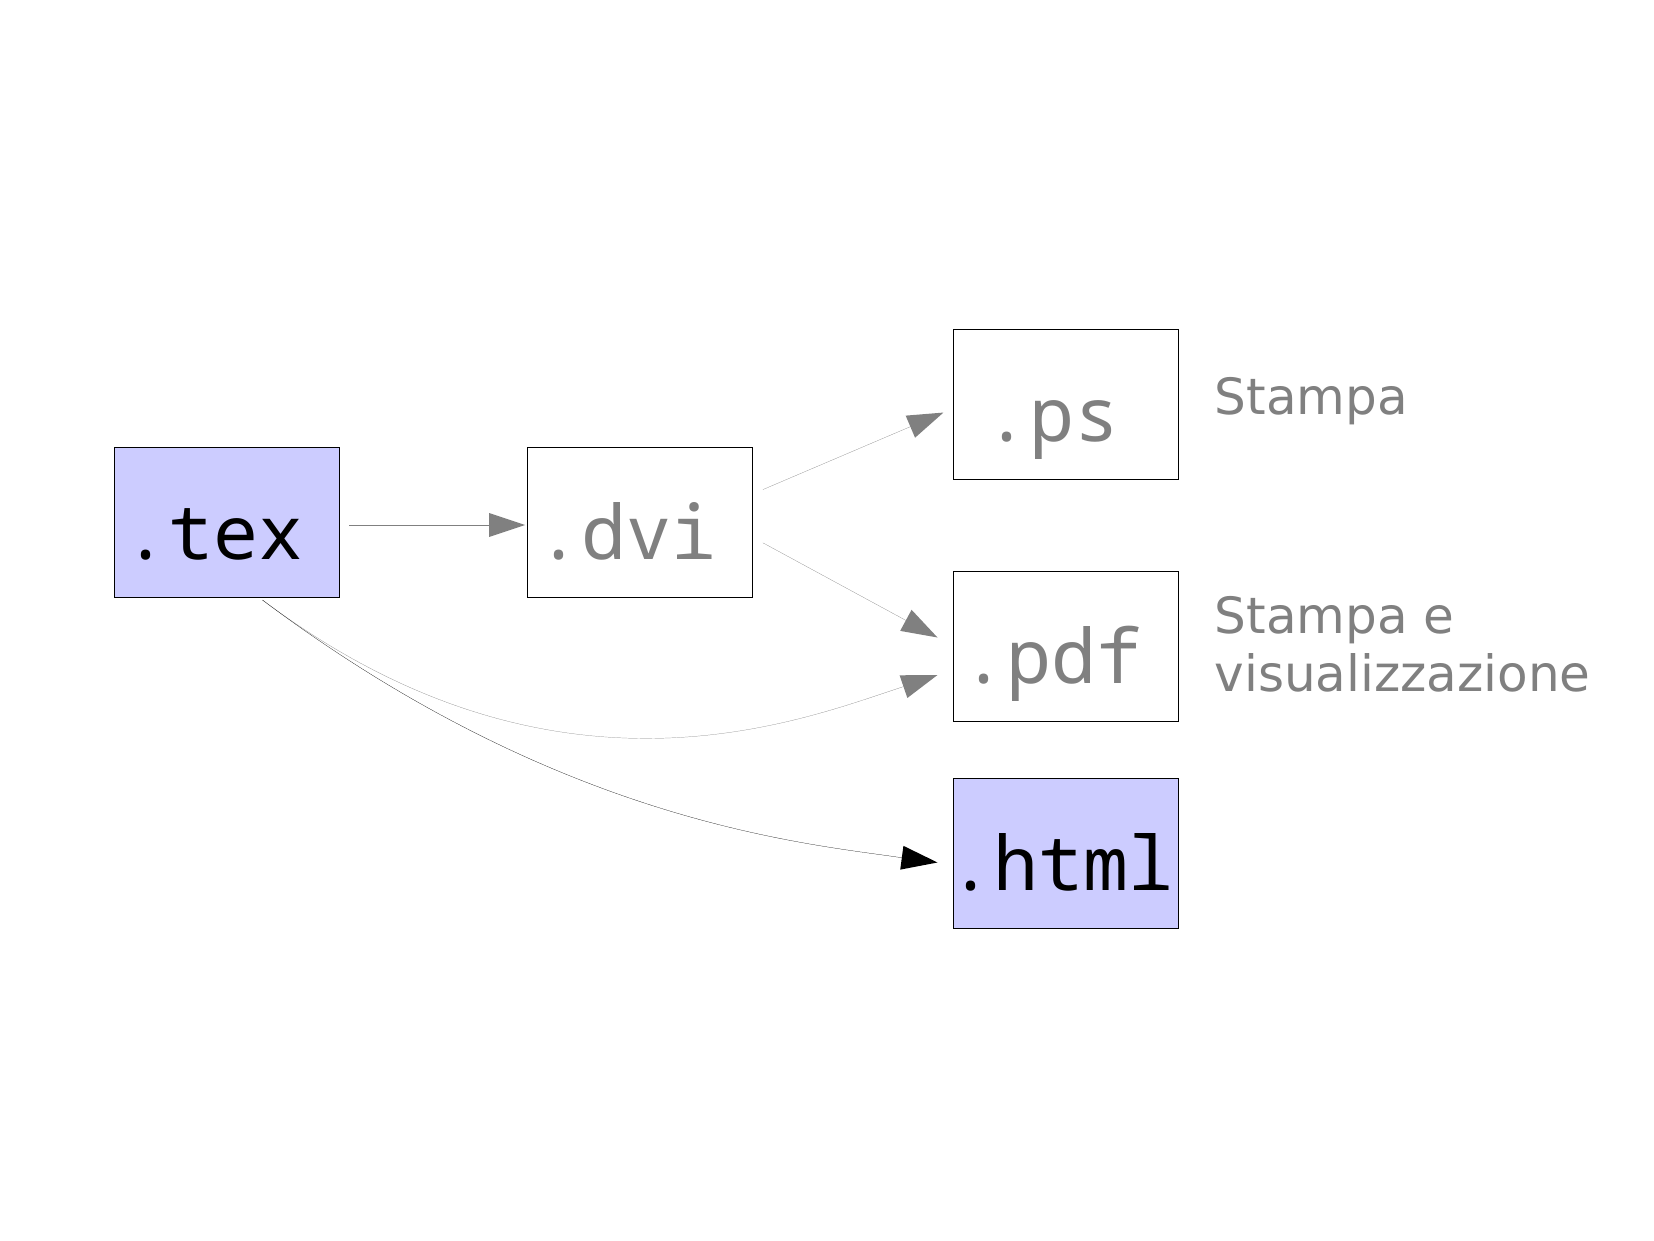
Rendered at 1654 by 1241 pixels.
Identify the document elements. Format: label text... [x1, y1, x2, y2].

text_box [953, 778, 1179, 802]
text_box Stampa e visualizzazione [1200, 579, 1613, 711]
text_box [953, 571, 1179, 722]
text_box .tex [92, 471, 334, 572]
text_box [114, 447, 340, 598]
text_box [953, 903, 1179, 929]
text_box Stampa [1200, 360, 1501, 434]
text_box .pdf [931, 595, 1173, 696]
text_box .ps [931, 353, 1173, 454]
text_box .html [931, 802, 1191, 903]
text_box [953, 329, 1179, 480]
text_box .dvi [506, 471, 748, 572]
text_box [527, 447, 753, 598]
